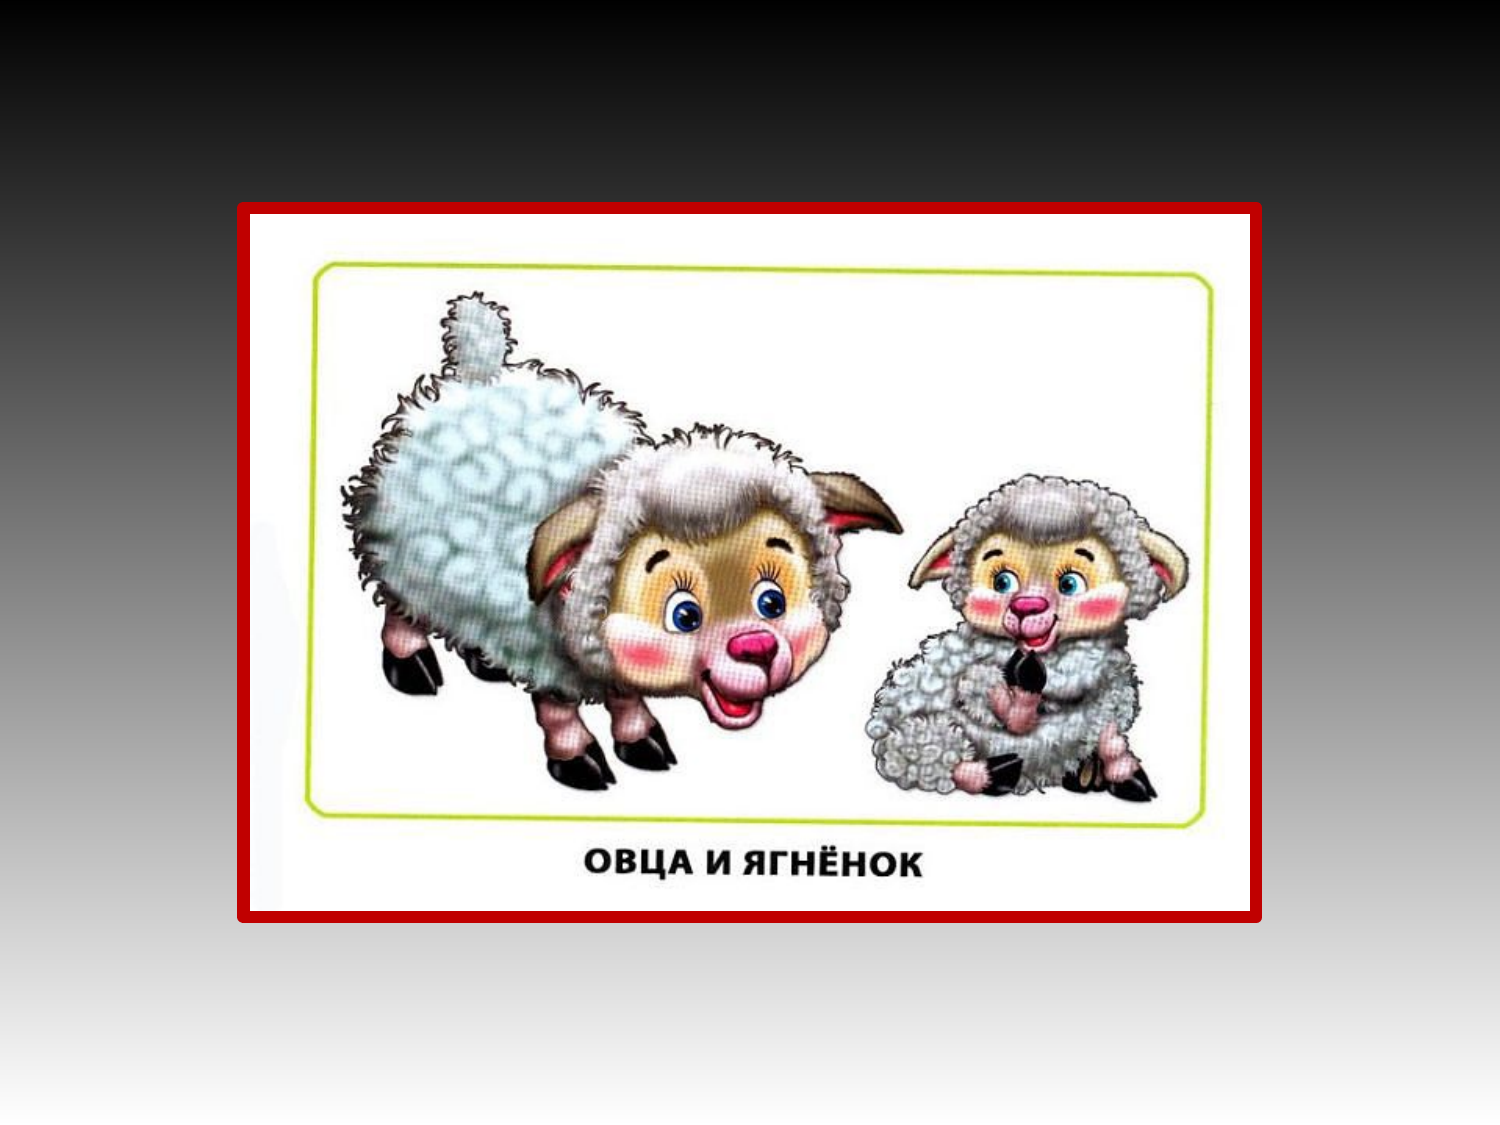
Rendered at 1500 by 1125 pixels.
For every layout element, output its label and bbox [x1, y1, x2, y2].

picture [249, 214, 1250, 911]
